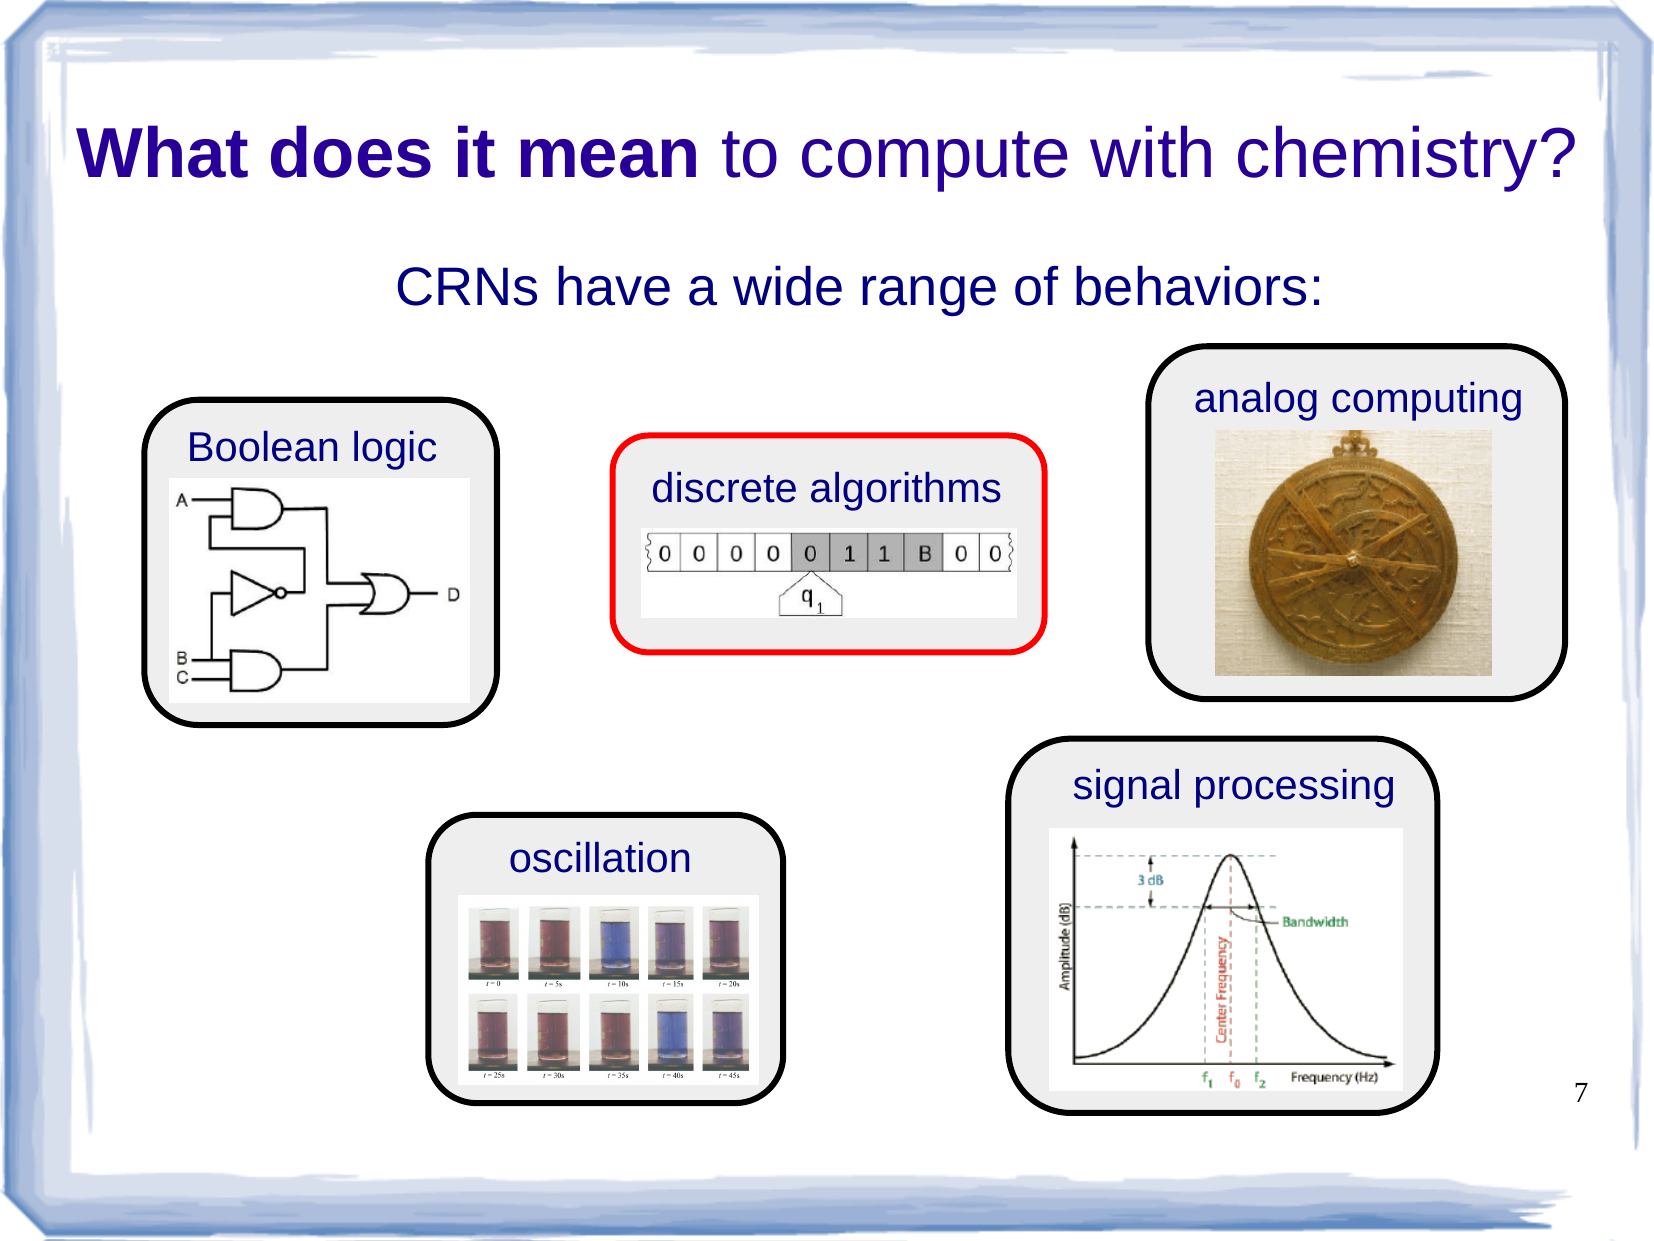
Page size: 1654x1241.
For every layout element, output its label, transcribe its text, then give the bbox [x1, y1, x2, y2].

list CRNs have a wide range of behaviors: [395, 256, 1347, 318]
text_box [612, 435, 1045, 653]
list signal processing [1037, 761, 1432, 818]
list discrete algorithms [647, 464, 1006, 521]
list oscillation [470, 834, 731, 891]
list Boolean logic [154, 423, 470, 479]
text_box [1008, 738, 1438, 1113]
text_box [144, 399, 498, 726]
picture [0, 0, 1654, 1241]
text_box [1148, 431, 1566, 700]
list analog computing [1125, 375, 1593, 431]
text_box [428, 814, 784, 1104]
text_box [1156, 346, 1557, 375]
title What does it mean to compute with chemistry? [72, 49, 1583, 257]
